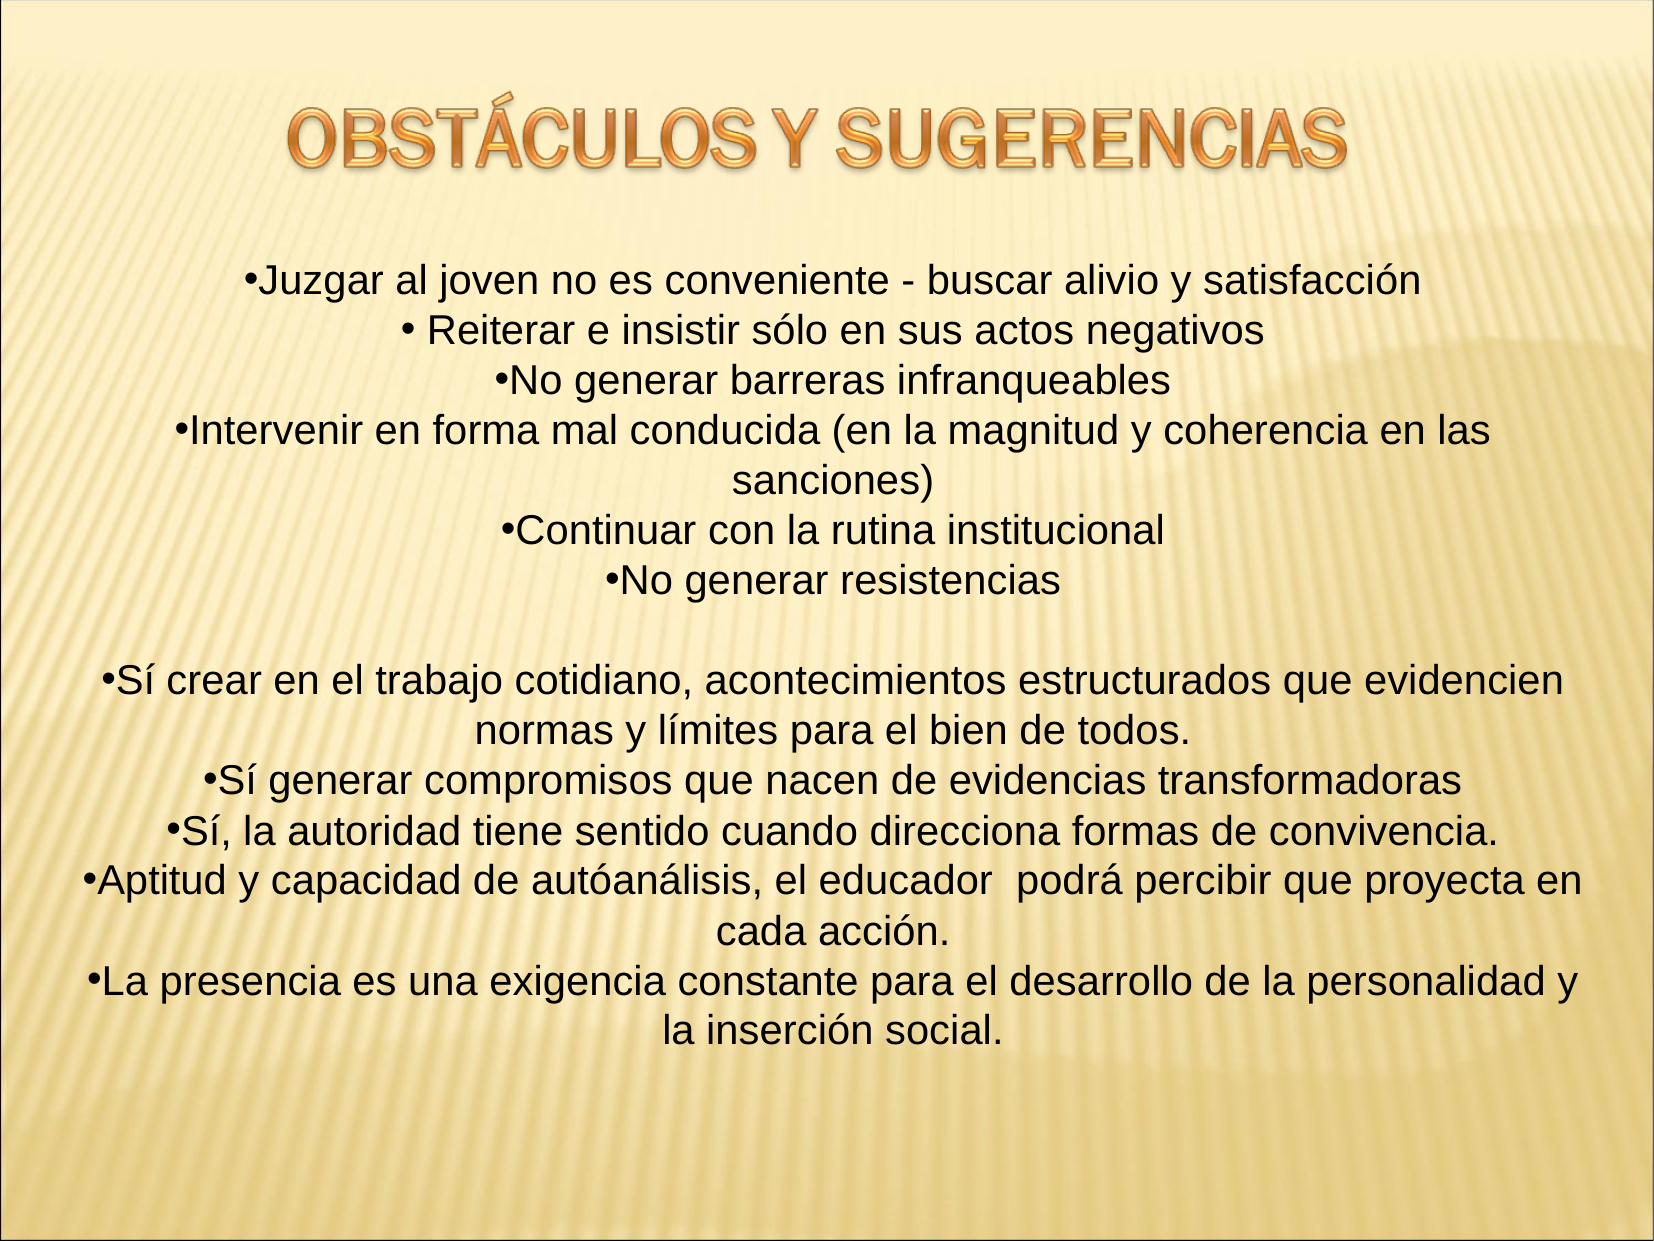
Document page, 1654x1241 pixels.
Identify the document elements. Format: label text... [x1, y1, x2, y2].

text_box Juzgar al joven no es conveniente - buscar alivio y satisfacción Reiterar e insistir sólo en sus actos negativos No generar barreras infranqueables Intervenir en forma mal conducida (en la magnitud y coherencia en las sanciones) Continuar con la rutina institucional No generar resistencias Sí crear en el trabajo cotidiano, acontecimientos estructurados que evidencien normas y límites para el bien de todos. Sí generar compromisos que nacen de evidencias transformadoras Sí, la autoridad tiene sentido cuando direcciona formas de convivencia. Aptitud y capacidad de autóanálisis, el educador podrá percibir que proyecta en cada acción. La presencia es una exigencia constante para el desarrollo de la personalidad y la inserción social. [64, 245, 1602, 1062]
picture [0, 0, 1654, 1241]
